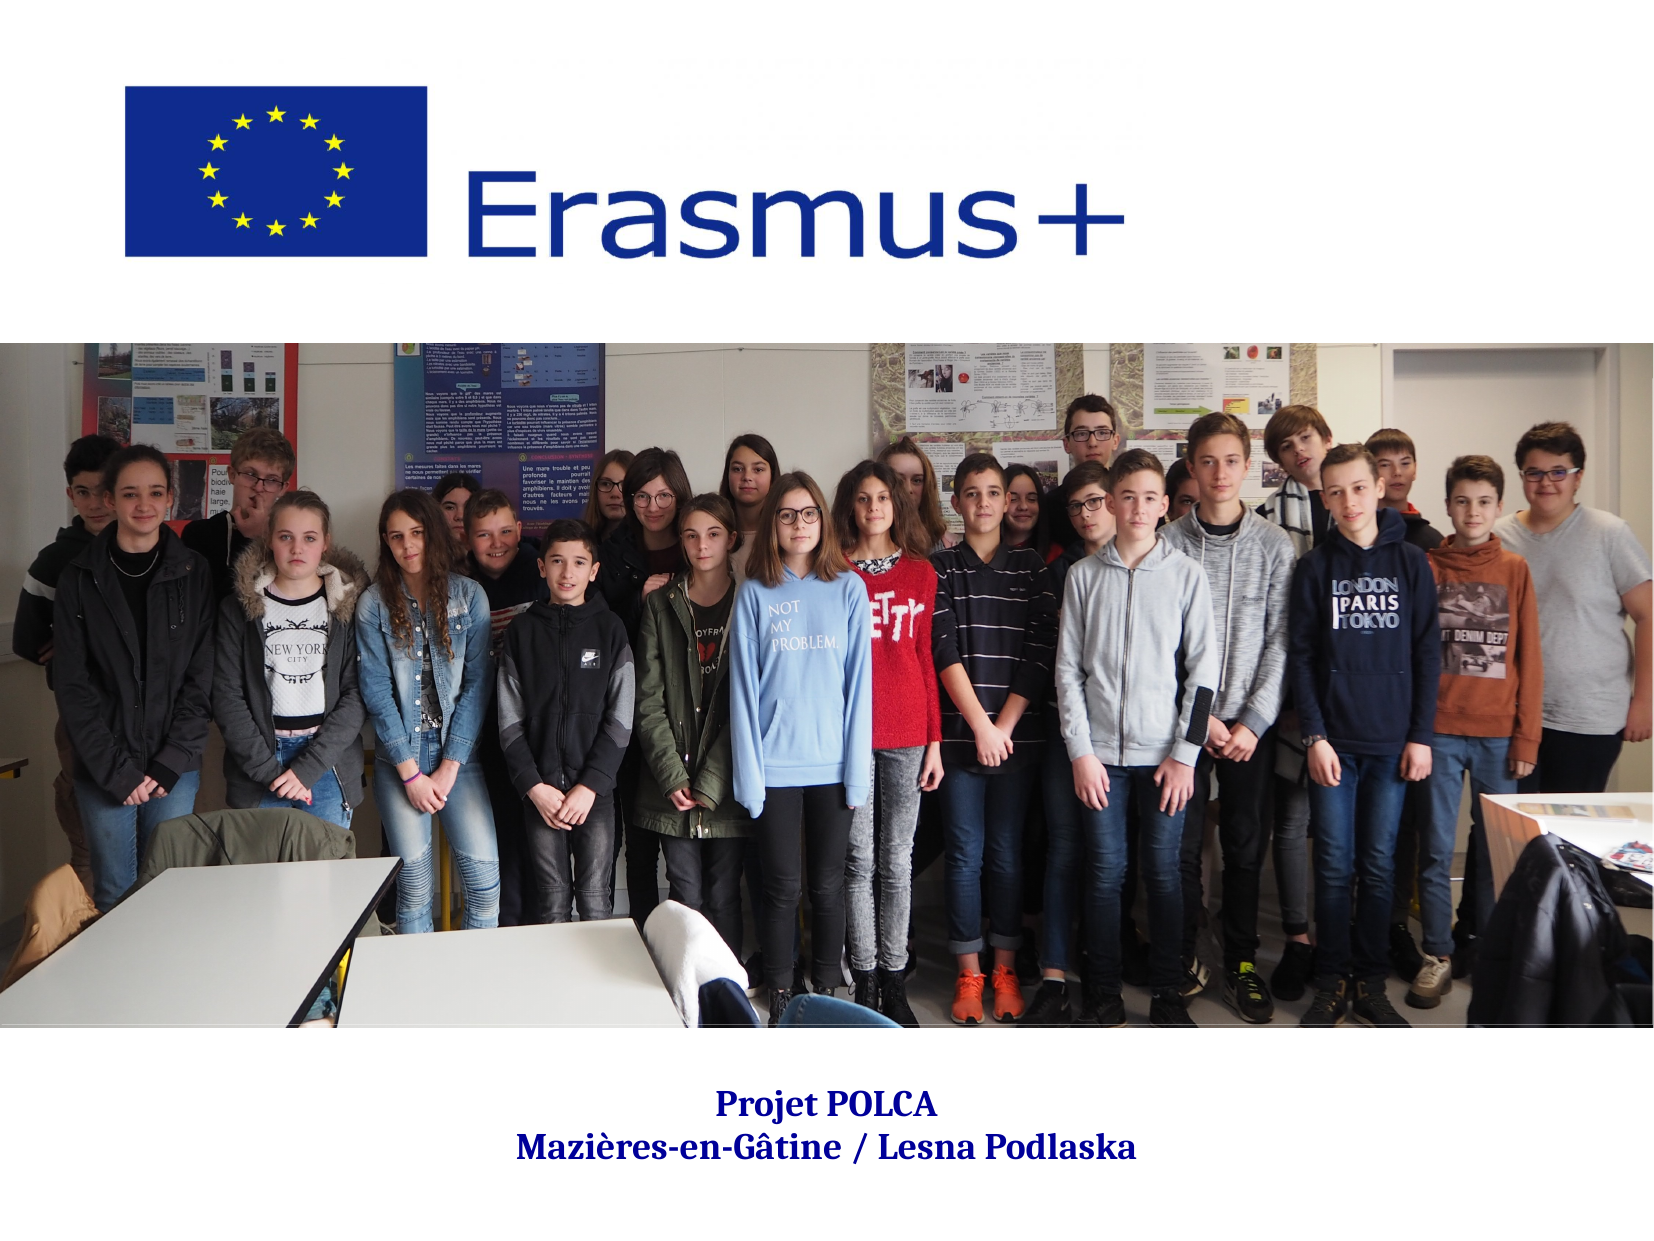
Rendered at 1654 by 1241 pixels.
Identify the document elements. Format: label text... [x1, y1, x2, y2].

text_box Projet POLCA Mazières-en-Gâtine / Lesna Podlaska [59, 1074, 1595, 1178]
picture [0, 343, 1654, 1028]
picture [106, 58, 1146, 284]
